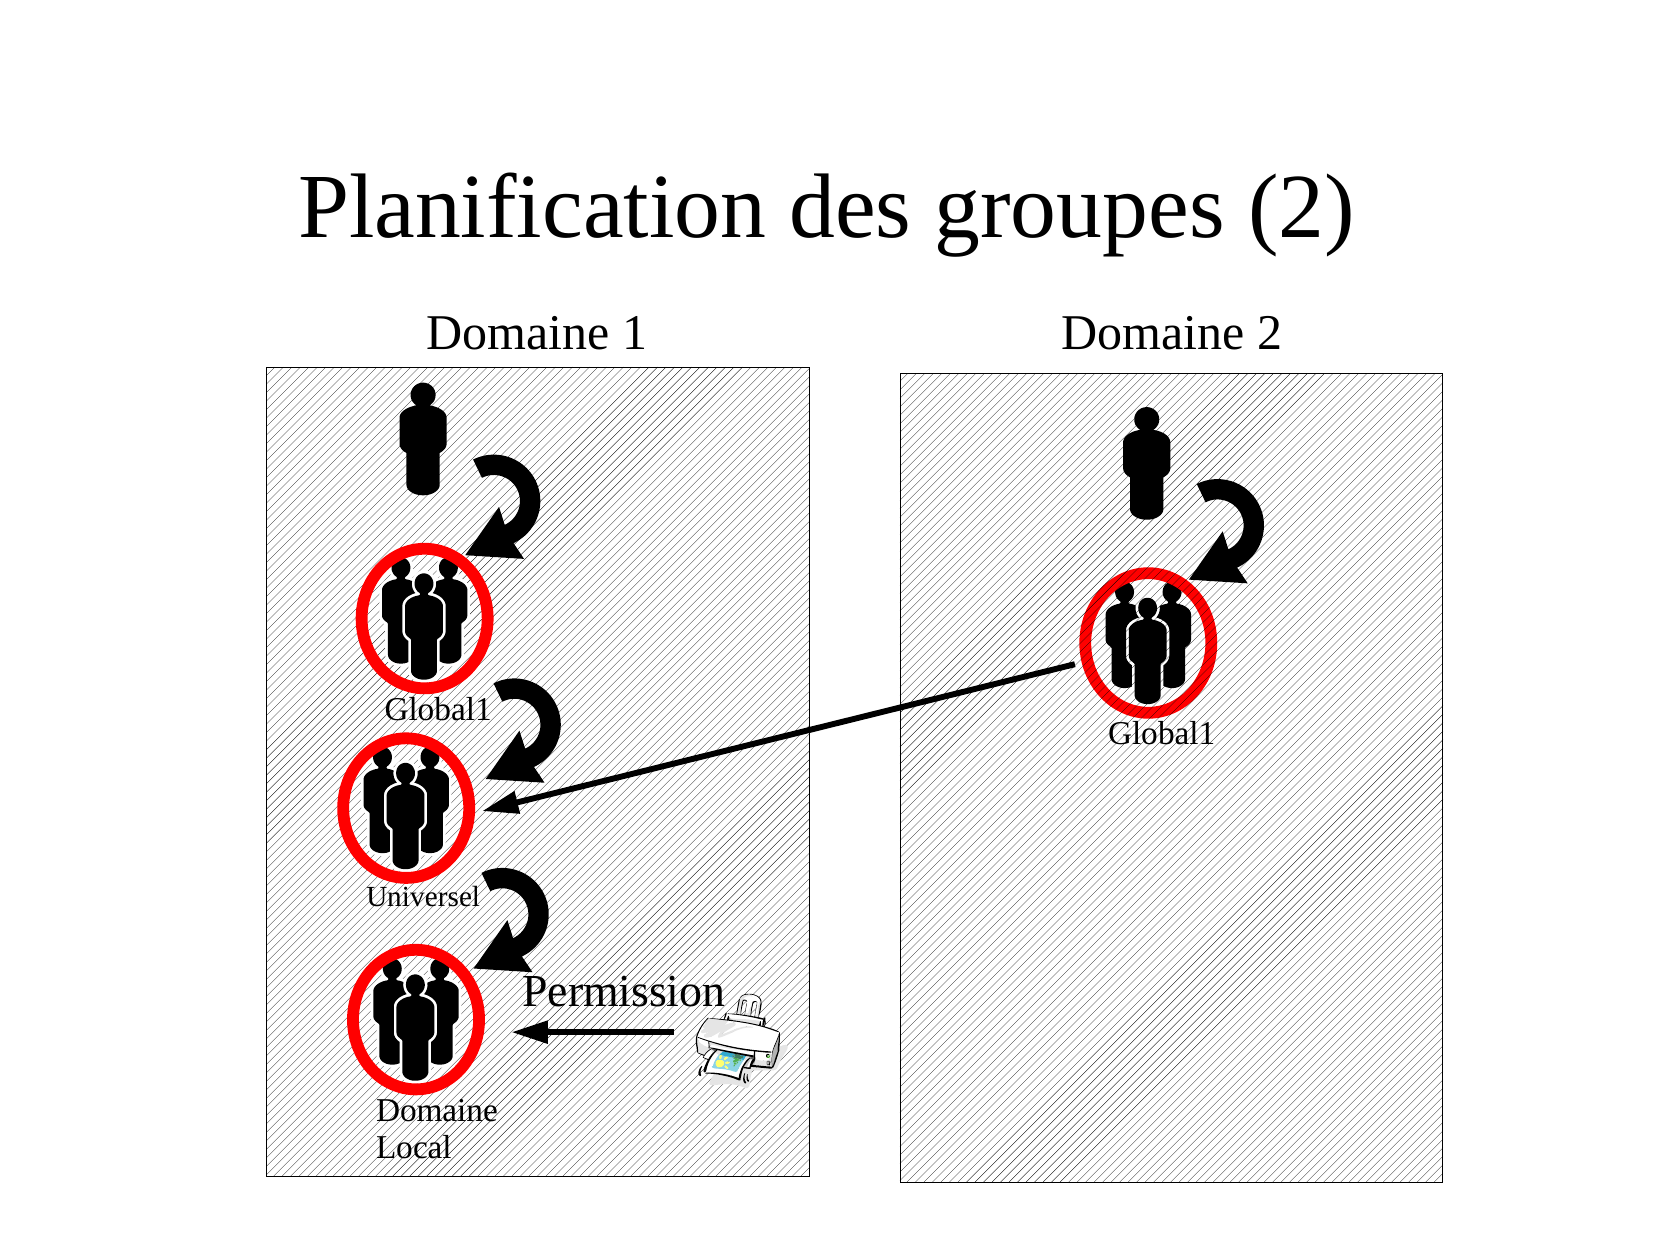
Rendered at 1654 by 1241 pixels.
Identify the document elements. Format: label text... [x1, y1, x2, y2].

picture [360, 745, 452, 871]
text_box [368, 582, 379, 655]
picture [370, 955, 378, 962]
picture [429, 843, 582, 1004]
picture [379, 554, 387, 560]
picture [370, 1077, 378, 1084]
text_box [470, 583, 481, 655]
title Planification des groupes (2) [121, 102, 1534, 311]
picture [463, 677, 470, 683]
text_box [266, 367, 810, 1177]
text_box Domaine 1 [426, 304, 648, 361]
picture [370, 956, 462, 1083]
text_box [900, 373, 1443, 1183]
picture [360, 866, 369, 873]
picture [443, 743, 452, 750]
picture [379, 677, 387, 683]
text_box Permission [522, 966, 727, 1019]
text_box Global1 [384, 690, 462, 729]
picture [692, 990, 792, 1092]
picture [454, 1077, 462, 1084]
picture [360, 743, 369, 750]
text_box Domaine 2 [1061, 304, 1283, 361]
text_box Domaine Local [375, 1091, 499, 1168]
picture [444, 866, 452, 873]
text_box Universel [366, 880, 449, 919]
picture [379, 555, 475, 682]
picture [399, 382, 573, 584]
picture [441, 654, 594, 805]
